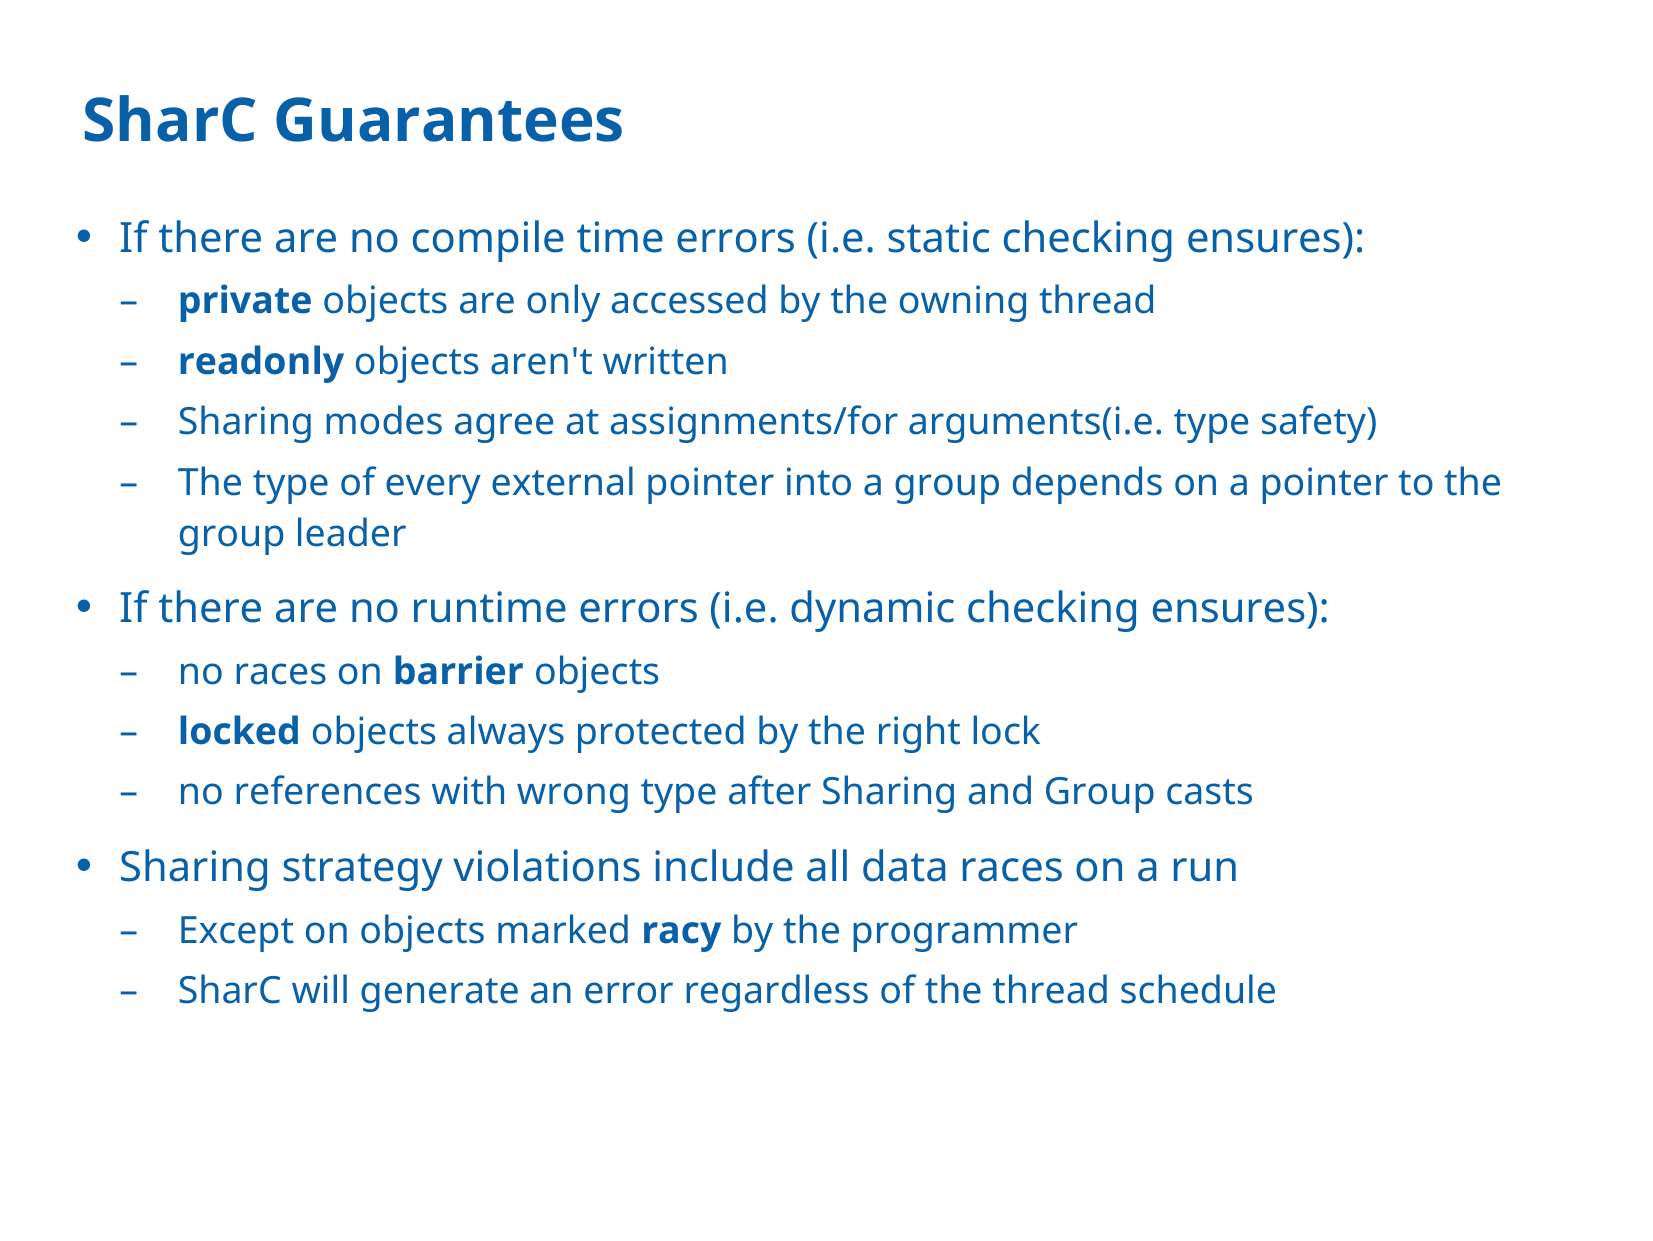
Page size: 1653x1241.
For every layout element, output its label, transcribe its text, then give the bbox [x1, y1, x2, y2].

title SharC Guarantees [82, 49, 1571, 188]
list If there are no compile time errors (i.e. static checking ensures): private objects are only accessed by the owning thread readonly objects aren't written Sharing modes agree at assignments/for arguments(i.e. type safety)‏ The type of every external pointer into a group depends on a pointer to the group leader If there are no runtime errors (i.e. dynamic checking ensures): no races on barrier objects locked objects always protected by the right lock no references with wrong type after Sharing and Group casts Sharing strategy violations include all data races on a run Except on objects marked racy by the programmer SharC will generate an error regardless of the thread schedule [74, 207, 1563, 996]
